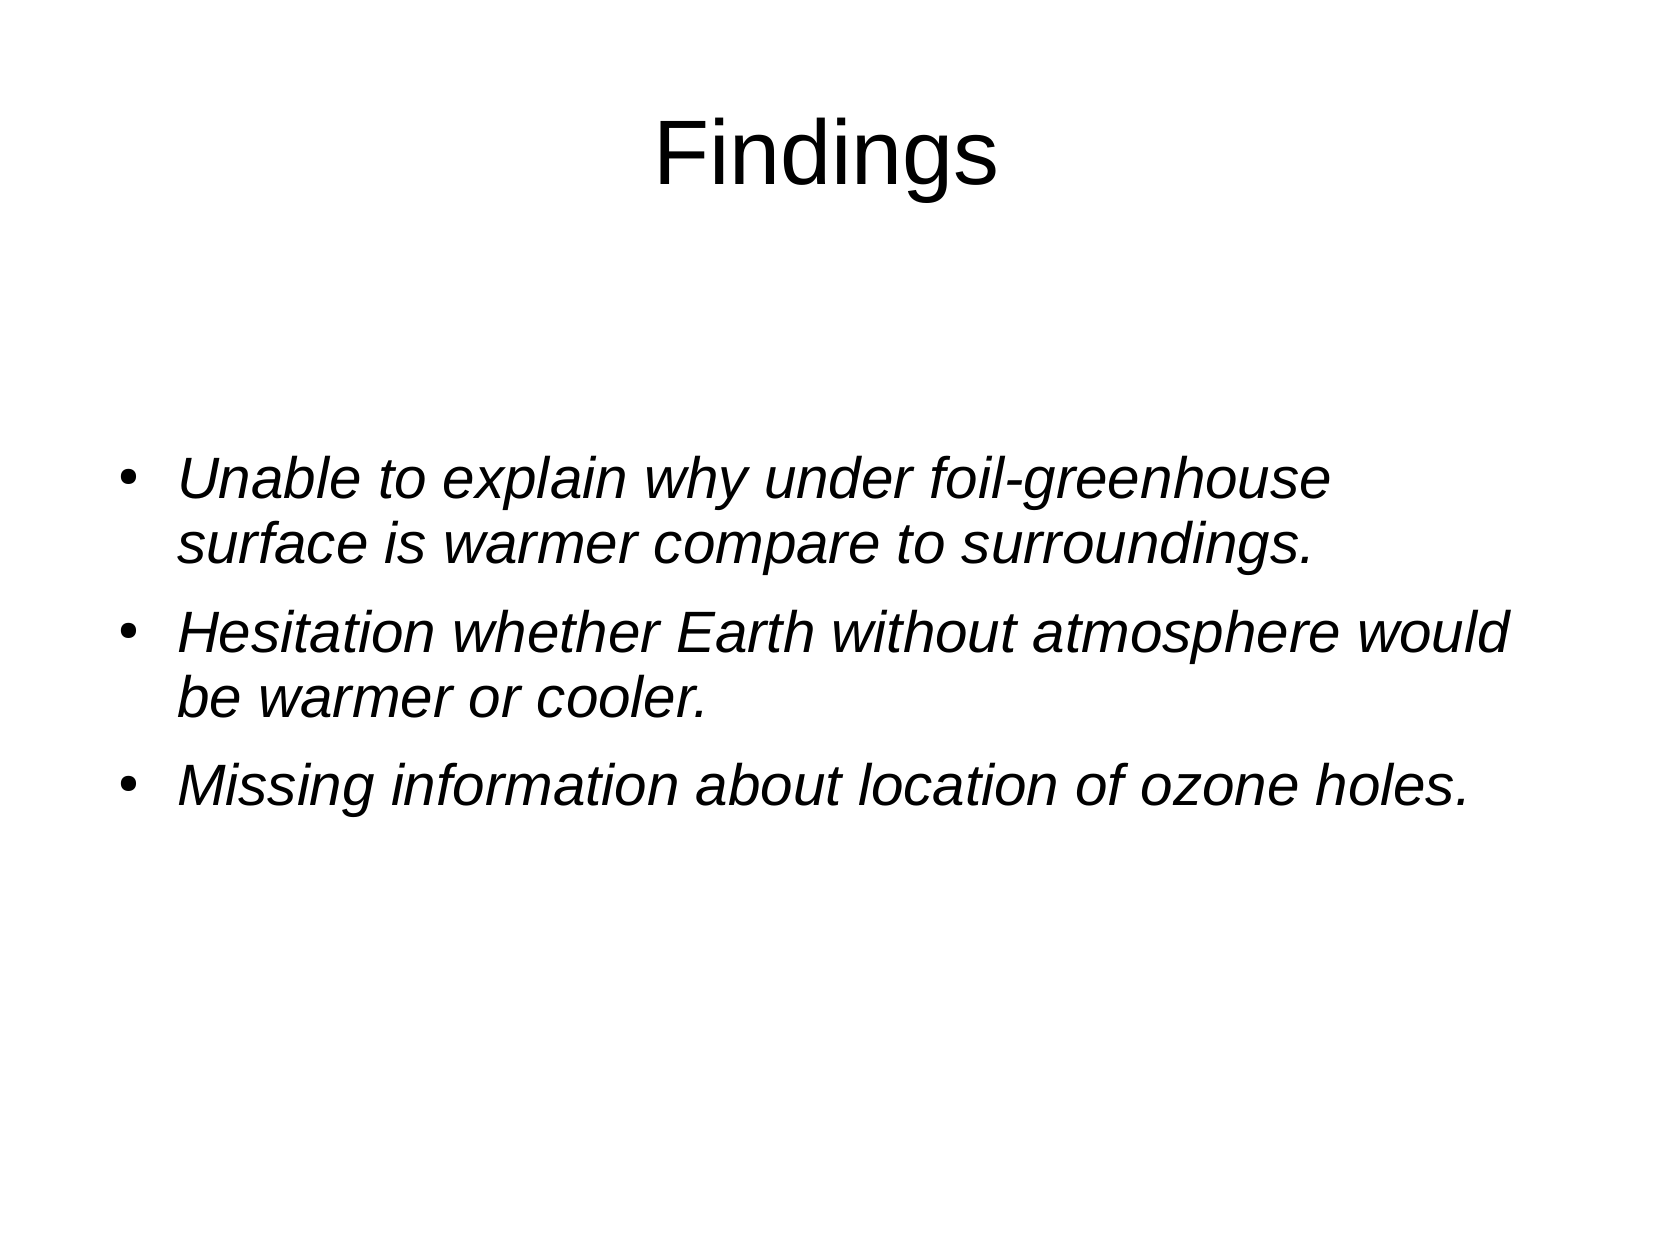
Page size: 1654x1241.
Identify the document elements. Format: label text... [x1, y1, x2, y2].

title Findings [82, 49, 1571, 257]
subtitle Unable to explain why under foil-greenhouse surface is warmer compare to surroundings. Hesitation whether Earth without atmosphere would be warmer or cooler. Missing information about location of ozone holes. [118, 236, 1560, 1028]
